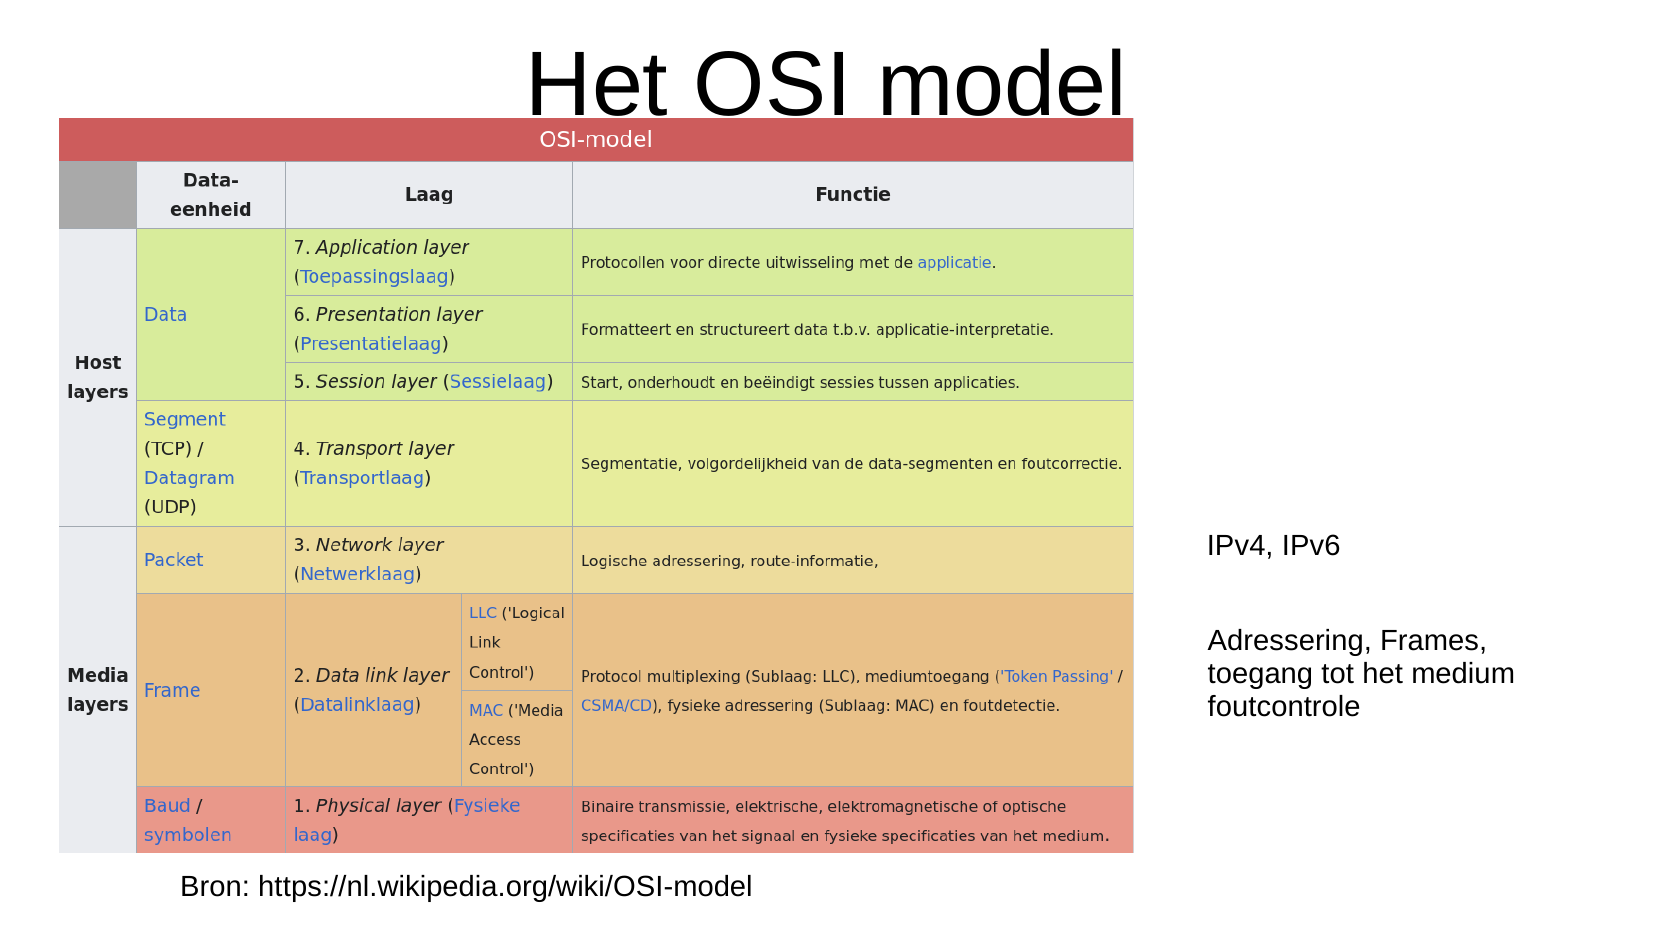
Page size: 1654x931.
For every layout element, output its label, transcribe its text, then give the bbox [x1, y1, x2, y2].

text_box Bron: https://nl.wikipedia.org/wiki/OSI-model [165, 862, 828, 920]
title Het OSI model [82, 32, 1571, 135]
text_box IPv4, IPv6 [1192, 521, 1571, 579]
picture [59, 118, 1134, 853]
text_box Adressering, Frames, toegang tot het medium foutcontrole [1192, 616, 1572, 730]
